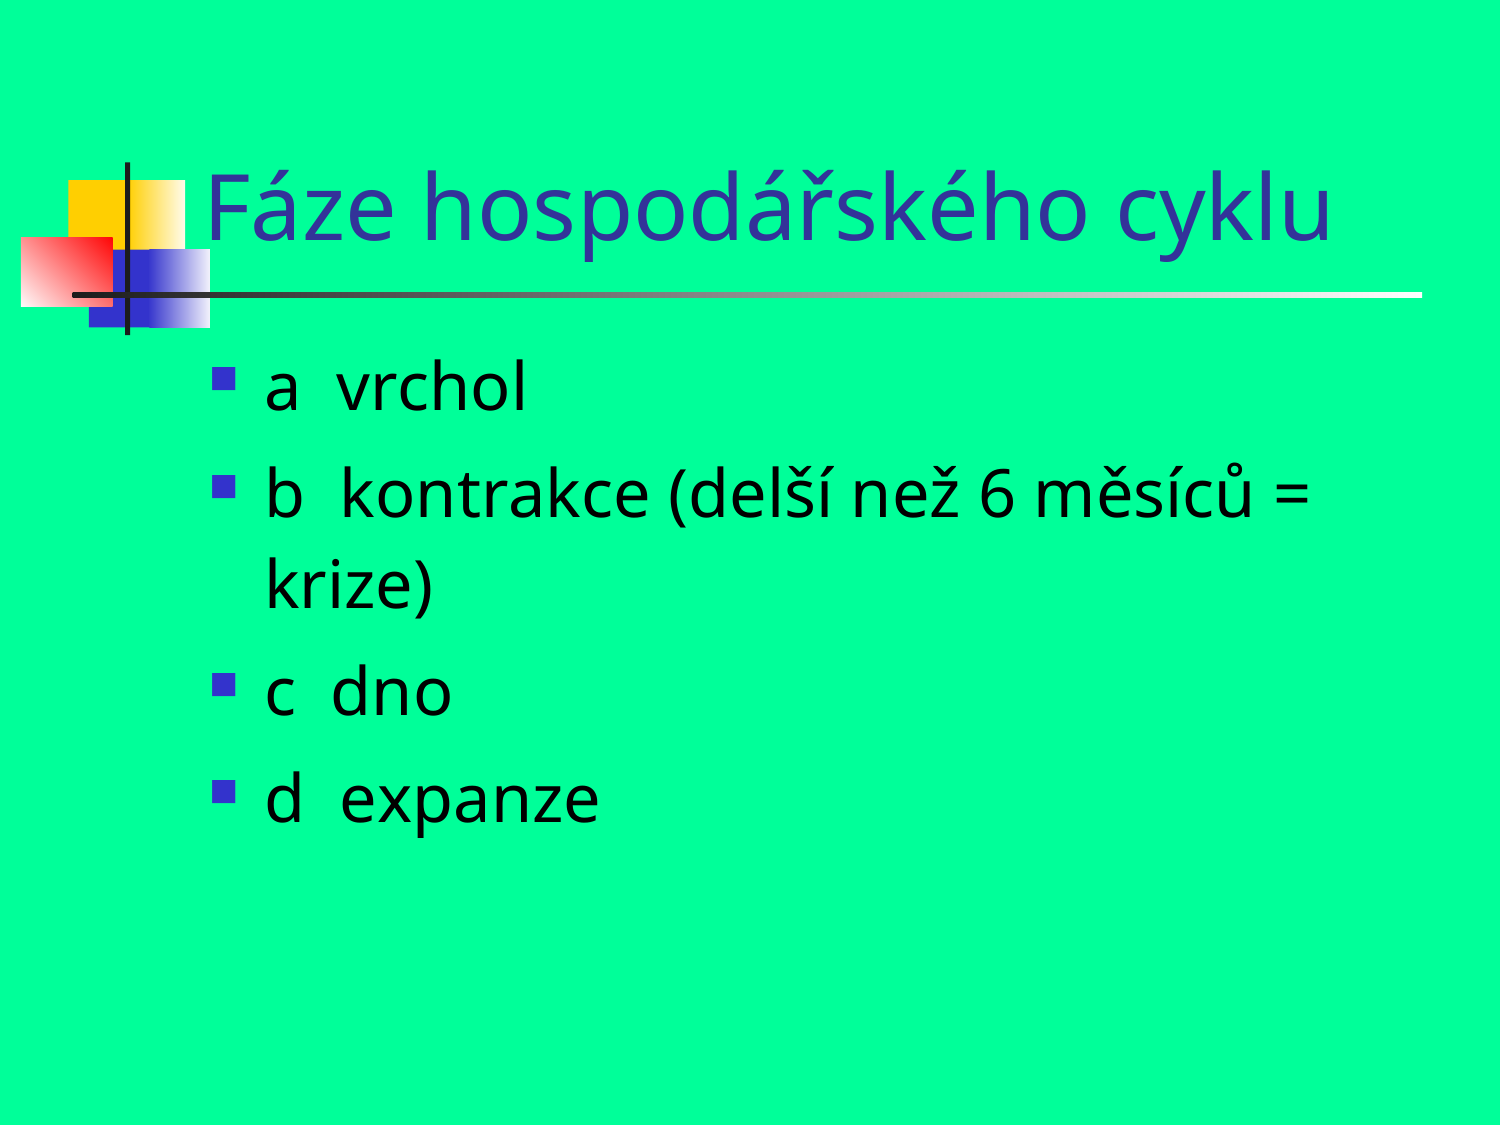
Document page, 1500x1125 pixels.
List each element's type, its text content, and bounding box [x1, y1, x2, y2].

title Fáze hospodářského cyklu [188, 35, 1468, 276]
list a vrchol b kontrakce (delší než 6 měsíců = krize) c dno d expanze [193, 331, 1469, 1007]
